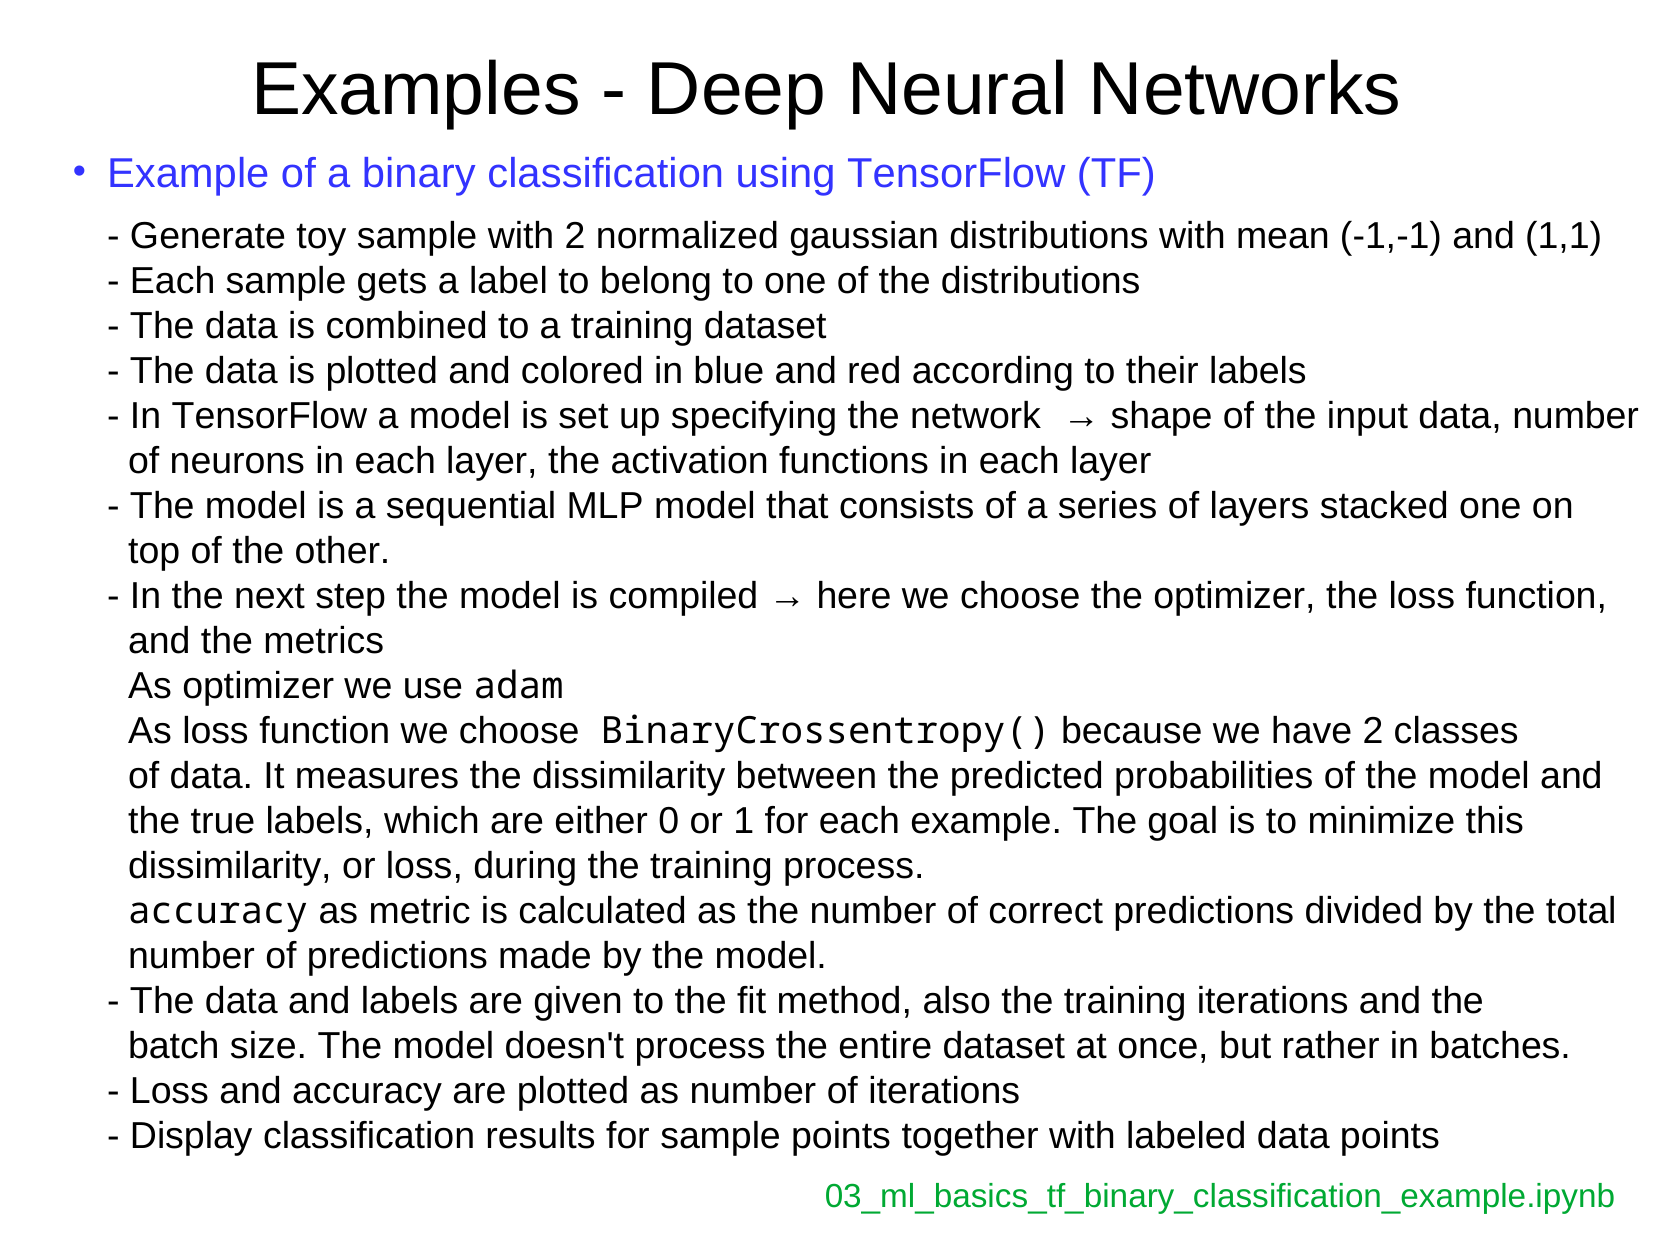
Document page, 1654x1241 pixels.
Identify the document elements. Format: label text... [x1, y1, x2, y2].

text_box Example of a binary classification using TensorFlow (TF) - Generate toy sample with 2 normalized gaussian distributions with mean (-1,-1) and (1,1) - Each sample gets a label to belong to one of the distributions - The data is combined to a training dataset - The data is plotted and colored in blue and red according to their labels - In TensorFlow a model is set up specifying the network → shape of the input data, number of neurons in each layer, the activation functions in each layer - The model is a sequential MLP model that consists of a series of layers stacked one on top of the other. - In the next step the model is compiled → here we choose the optimizer, the loss function, and the metrics As optimizer we use adam As loss function we choose BinaryCrossentropy() because we have 2 classes of data. It measures the dissimilarity between the predicted probabilities of the model and the true labels, which are either 0 or 1 for each example. The goal is to minimize this dissimilarity, or loss, during the training process. accuracy as metric is calculated as the number of correct predictions divided by the total number of predictions made by the model. - The data and labels are given to the fit method, also the training iterations and the batch size. The model doesn't process the entire dataset at once, but rather in batches. - Loss and accuracy are plotted as number of iterations - Display classification results for sample points together with labeled data points [58, 88, 1654, 1209]
text_box 03_ml_basics_tf_binary_classification_example.ipynb [810, 1170, 1632, 1222]
title Examples - Deep Neural Networks [151, 0, 1502, 88]
